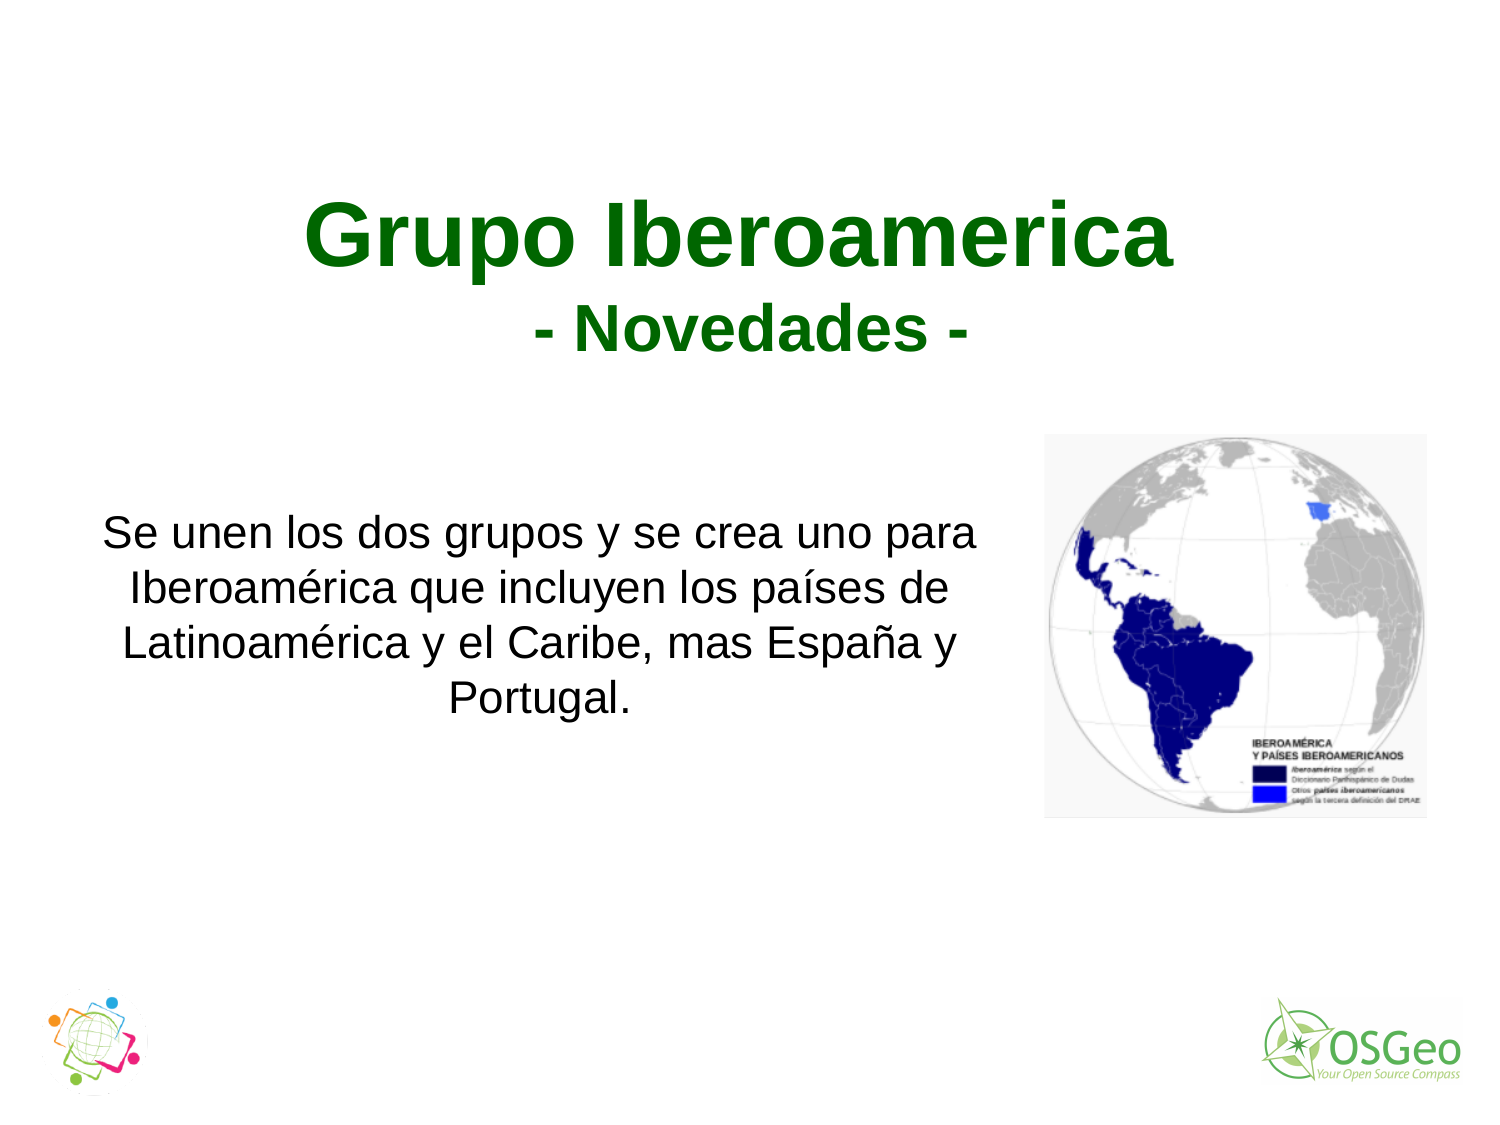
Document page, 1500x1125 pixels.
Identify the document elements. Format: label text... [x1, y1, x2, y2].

picture [1261, 997, 1463, 1085]
text_box Se unen los dos grupos y se crea uno para Iberoamérica que incluyen los países de Latinoamérica y el Caribe, mas España y Portugal. [70, 494, 1010, 756]
picture [1044, 434, 1427, 818]
picture [40, 987, 148, 1096]
text_box Grupo Iberoamerica - Novedades - [76, 166, 1427, 333]
